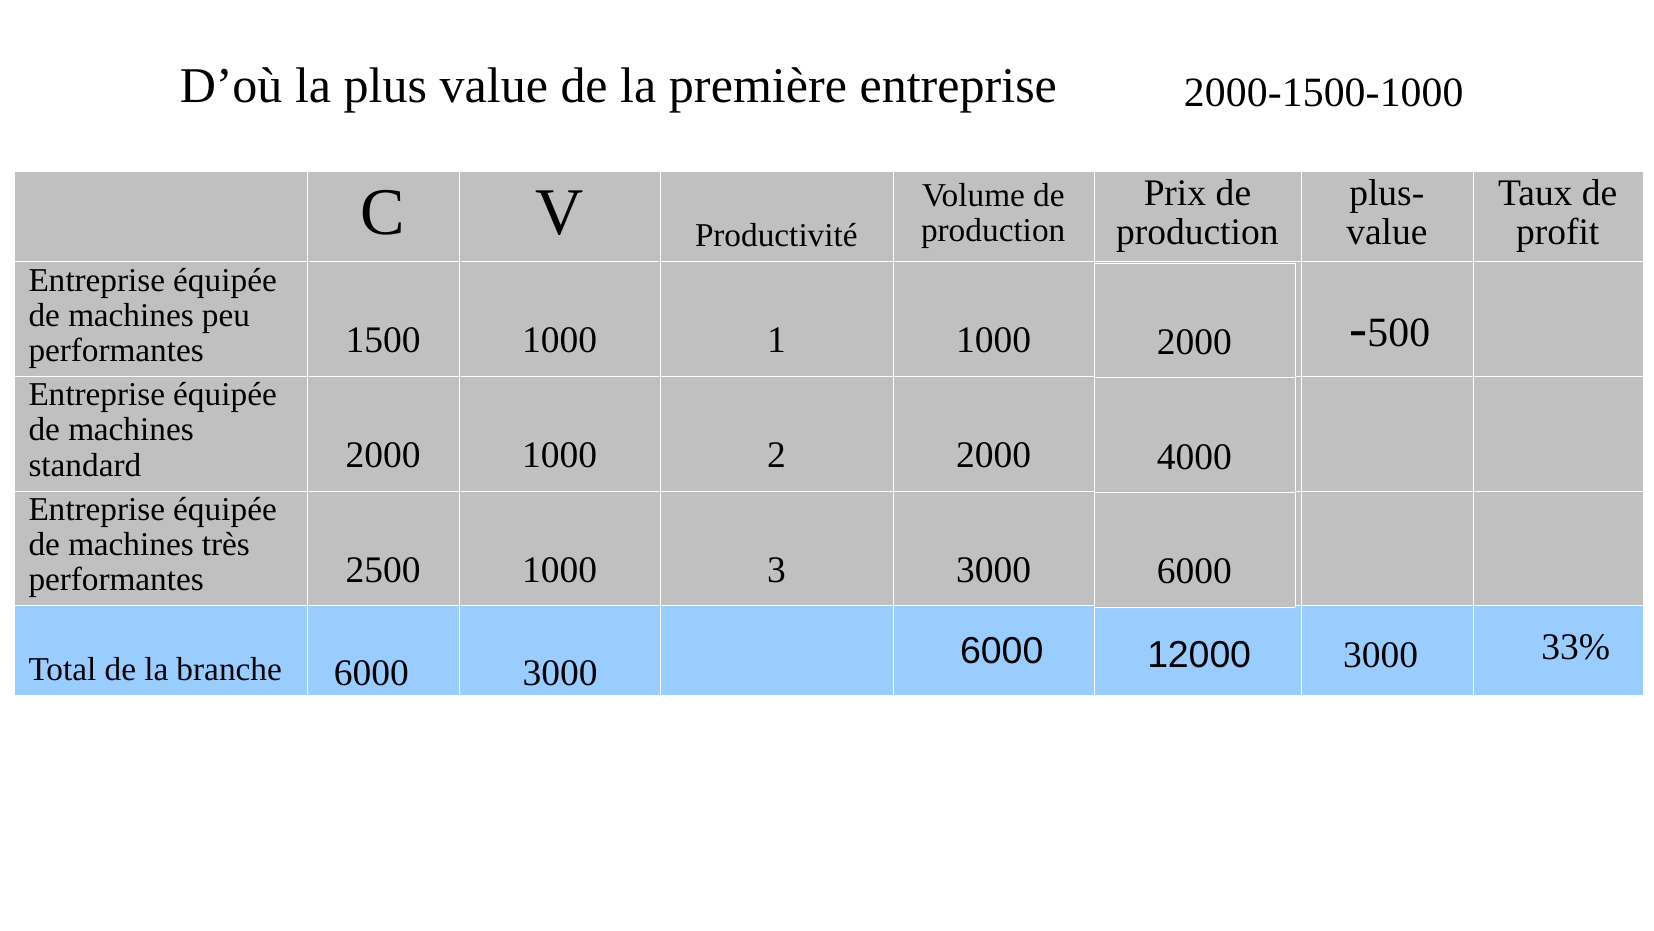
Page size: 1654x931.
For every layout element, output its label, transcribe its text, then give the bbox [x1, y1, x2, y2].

table_cell [1474, 377, 1643, 491]
text_box 3000 [1404, 644, 1413, 666]
table_header [15, 172, 307, 261]
text_box 6000 [357, 662, 366, 684]
table_header Volume de production [894, 172, 1094, 261]
table_cell [1302, 492, 1473, 605]
table_cell [1296, 377, 1301, 491]
table_cell [1302, 377, 1473, 491]
text_box 3000 [1366, 644, 1375, 666]
text_box 6000 [376, 662, 385, 684]
table_cell Entreprise équipée de machines standard [15, 377, 307, 491]
table_cell 4000 [1095, 378, 1295, 492]
text_box 2000-1500-1000 [1169, 58, 1474, 102]
text_box 6000 [318, 642, 432, 685]
table_cell 2000 [308, 377, 459, 491]
table_cell 2 [661, 377, 893, 491]
table_cell [1302, 262, 1473, 376]
table_cell 1500 [308, 262, 459, 376]
table_cell [1296, 262, 1301, 376]
table_cell 6000 [1095, 493, 1295, 607]
table_cell 1000 [460, 492, 660, 605]
table_cell 1000 [894, 262, 1094, 376]
text_box D’où la plus value de la première entreprise [23, 47, 1107, 150]
table_cell Entreprise équipée de machines peu performantes [15, 262, 307, 376]
table_cell [308, 606, 459, 695]
text_box 12000 [1122, 625, 1266, 683]
table_cell 2500 [308, 492, 459, 605]
text_box -500 [1334, 288, 1430, 355]
table_header Taux de profit [1474, 172, 1643, 261]
table_cell 6000 [894, 606, 1094, 695]
text_box 6000 [395, 662, 404, 684]
table_cell 1000 [460, 377, 660, 491]
table_header 2000 [1095, 264, 1295, 377]
table_cell Total de la branche [15, 606, 307, 695]
table_cell 1000 [460, 262, 660, 376]
text_box 3000 [507, 642, 621, 694]
table_header Productivité [661, 172, 893, 261]
text_box 6000 [338, 672, 347, 684]
table_cell [1302, 606, 1473, 695]
table_header C [308, 172, 459, 261]
table_cell 3 [661, 492, 893, 605]
table_cell [1474, 262, 1643, 376]
table_cell Entreprise équipée de machines très performantes [15, 492, 307, 605]
table_cell 3000 [894, 492, 1094, 605]
table_cell [1296, 492, 1301, 605]
table_cell [661, 606, 893, 695]
table_cell 33% [1474, 606, 1643, 695]
table_cell [1474, 492, 1643, 605]
table_cell [1095, 606, 1301, 695]
table_cell [460, 606, 660, 695]
table_cell 2000 [894, 377, 1094, 491]
table_header plus-value [1302, 172, 1473, 261]
table_header V [460, 172, 660, 261]
text_box 3000 [1328, 624, 1441, 667]
table_cell 1 [661, 262, 893, 376]
table_header Prix de production [1095, 172, 1301, 261]
text_box 3000 [1385, 644, 1394, 666]
